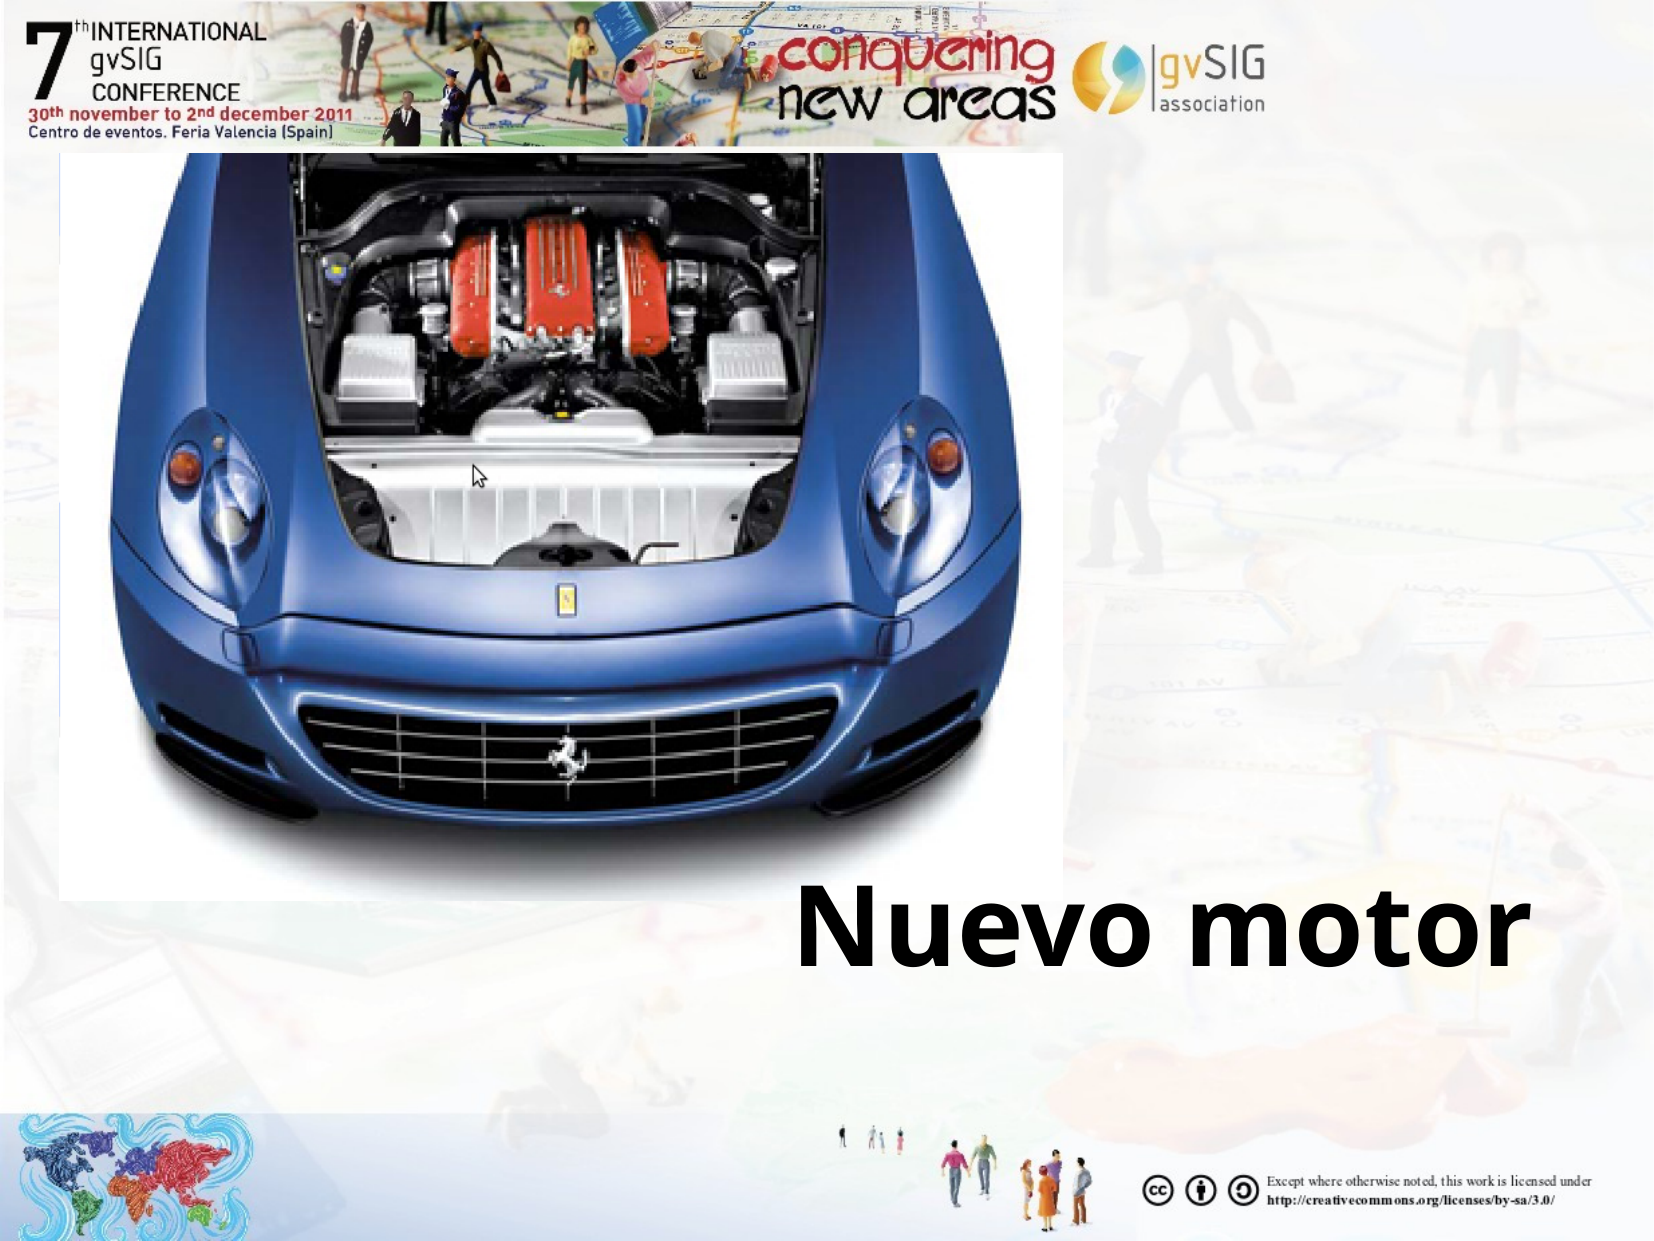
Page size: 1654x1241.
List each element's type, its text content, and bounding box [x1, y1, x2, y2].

title Nuevo motor [719, 845, 1636, 1106]
picture [0, 0, 1654, 1241]
